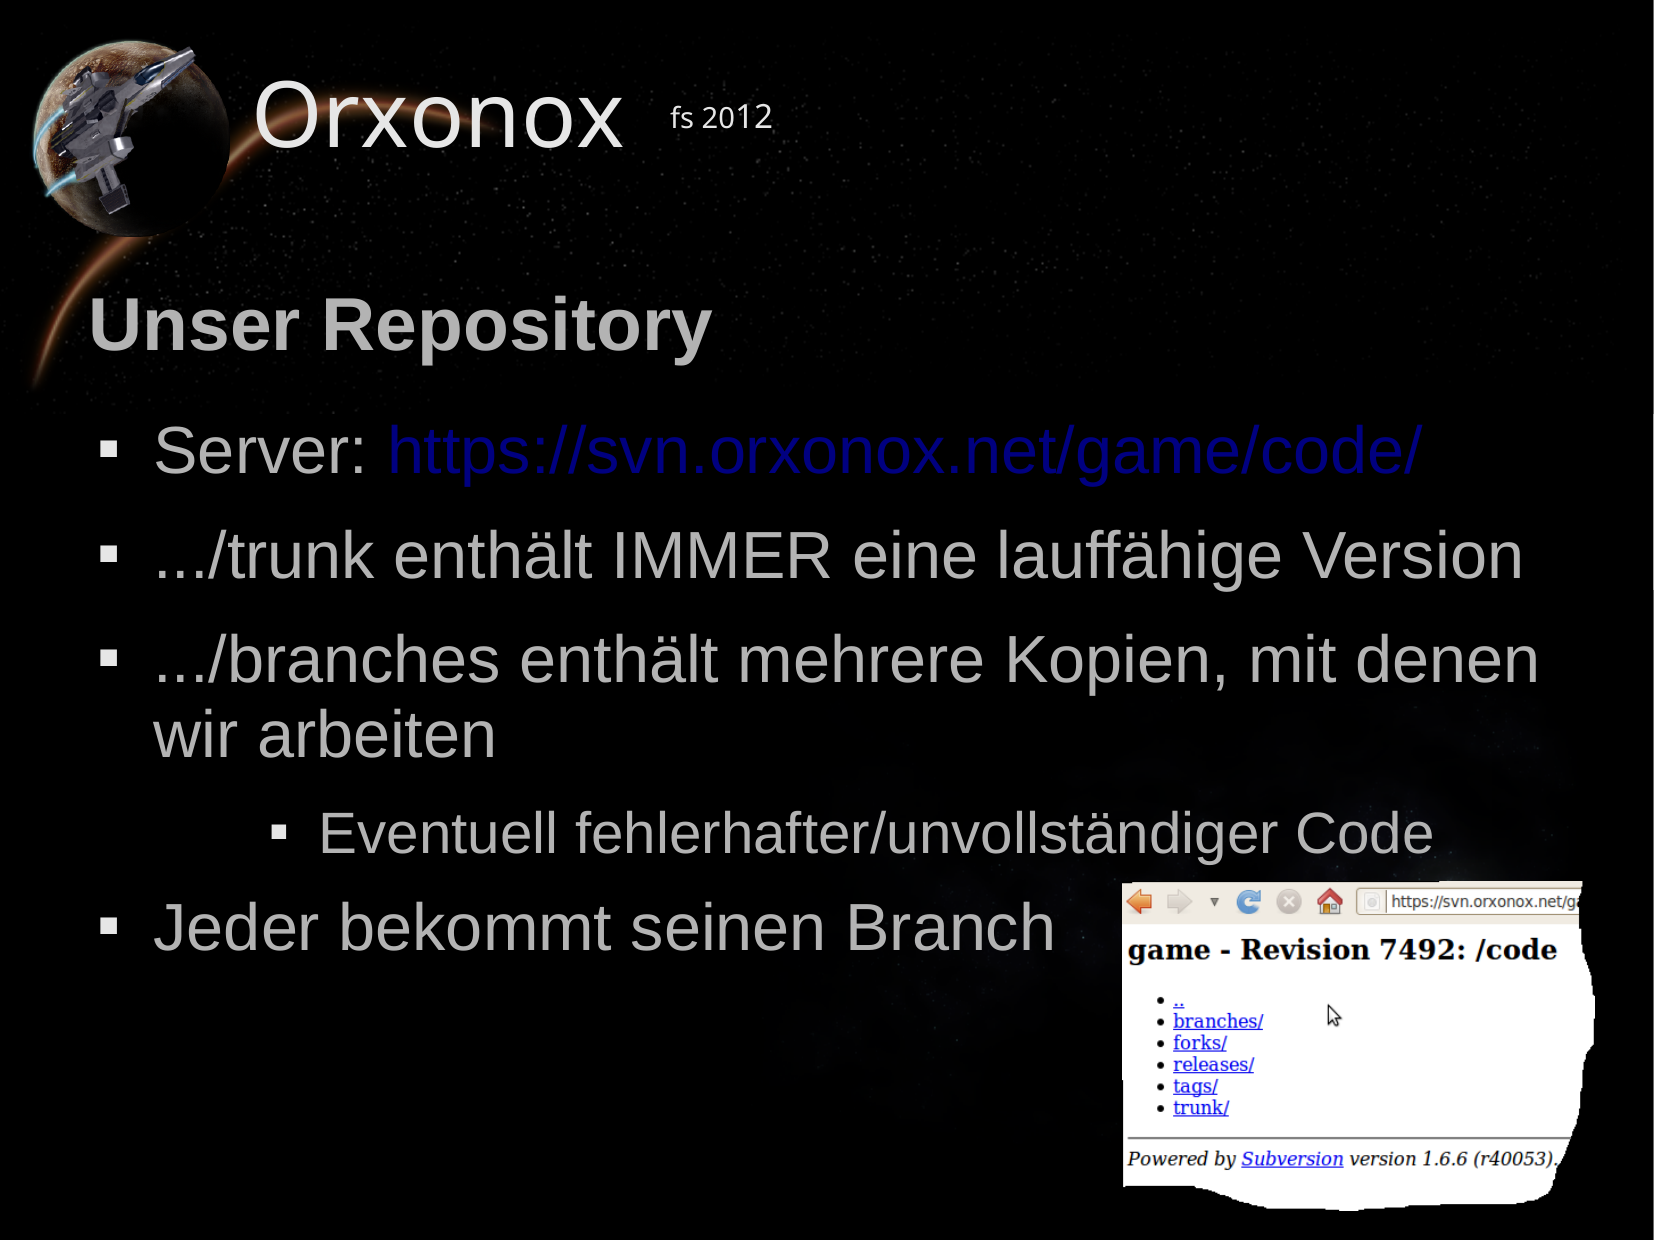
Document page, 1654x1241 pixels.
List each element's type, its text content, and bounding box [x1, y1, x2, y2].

picture [644, 590, 1654, 1240]
list Server: https://svn.orxonox.net/game/code/ .../trunk enthält IMMER eine lauffähige Version .../branches enthält mehrere Kopien, mit denen wir arbeiten Eventuell fehlerhafter/unvollständiger Code Jeder bekommt seinen Branch [82, 413, 1571, 1232]
title Unser Repository [88, 265, 1577, 384]
picture [0, 0, 1654, 521]
